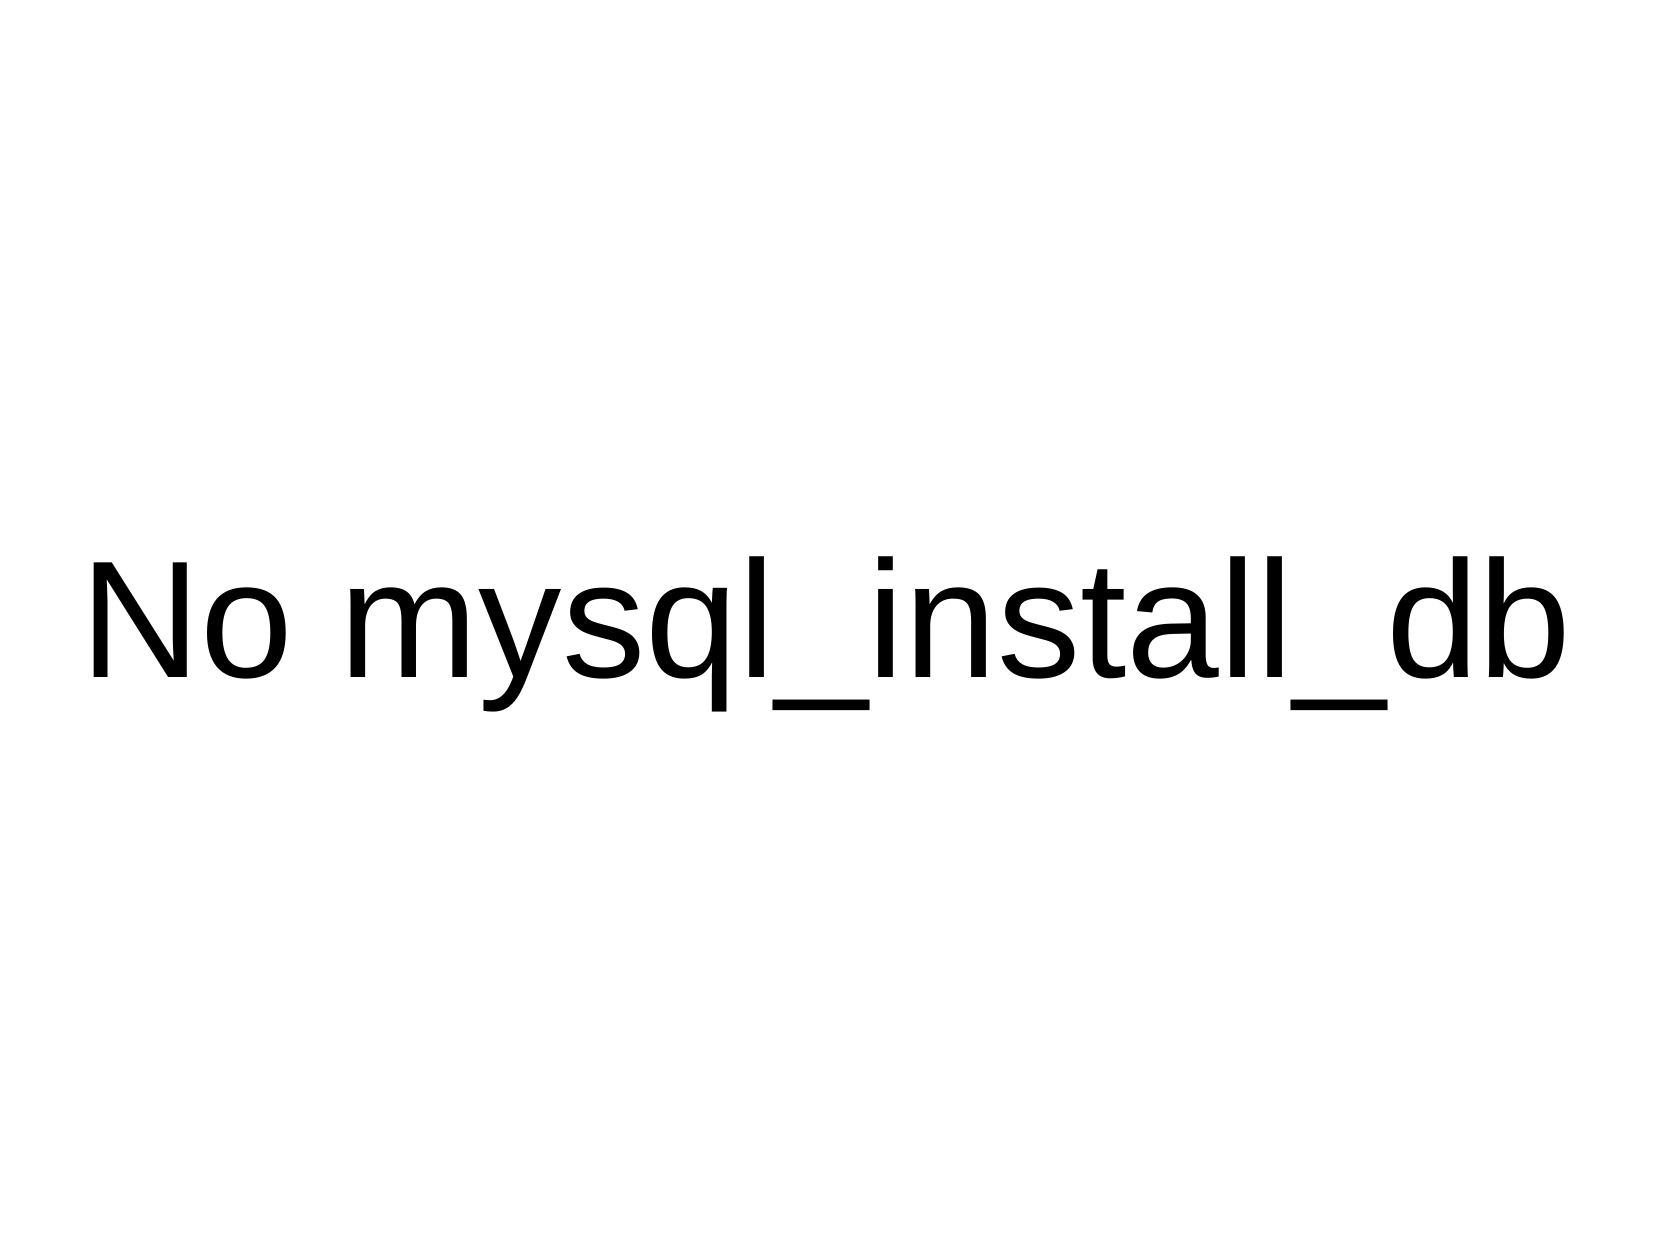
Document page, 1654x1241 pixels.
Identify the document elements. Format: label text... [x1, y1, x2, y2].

title No mysql_install_db [0, 516, 1654, 724]
